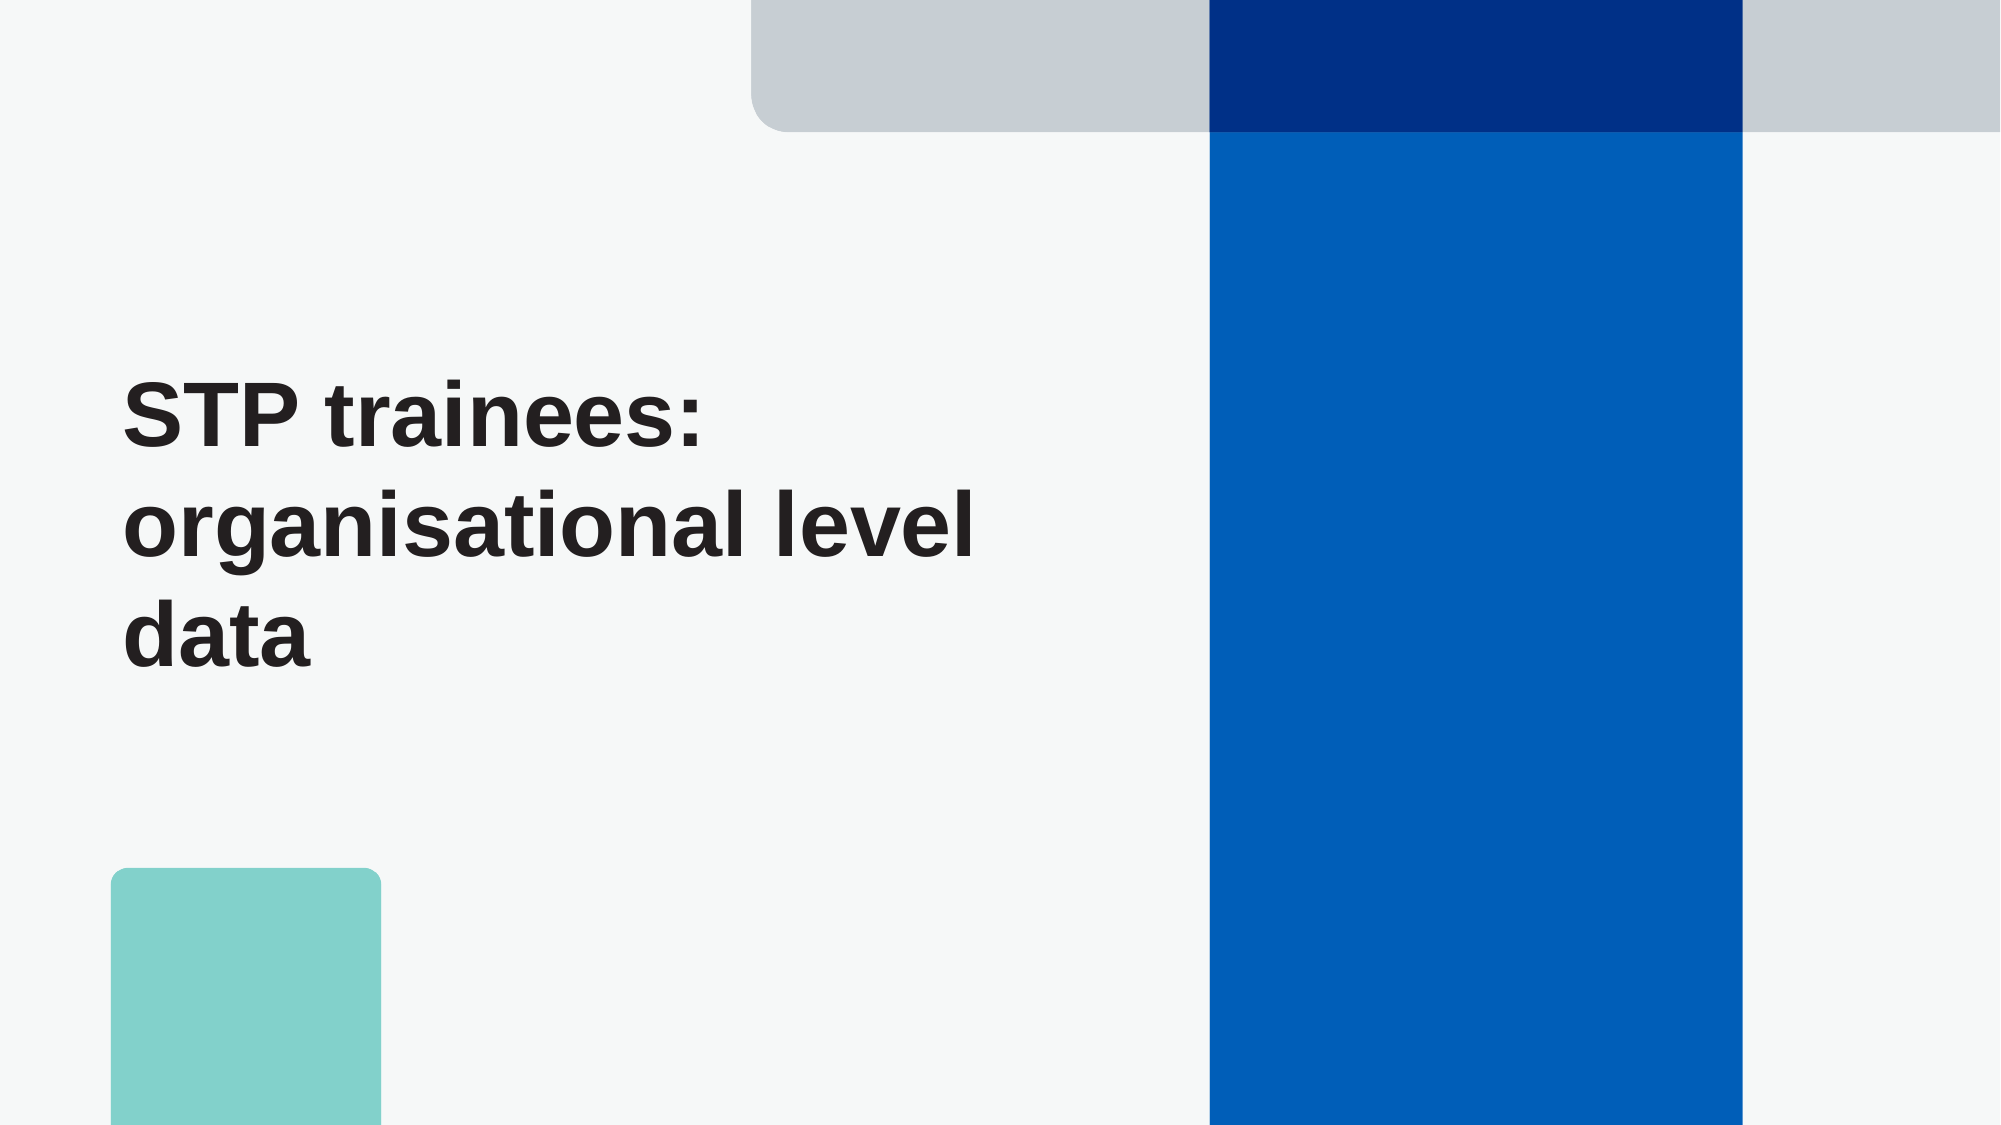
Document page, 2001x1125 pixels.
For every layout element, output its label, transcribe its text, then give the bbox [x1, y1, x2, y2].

title STP trainees: organisational level data [122, 355, 1188, 573]
